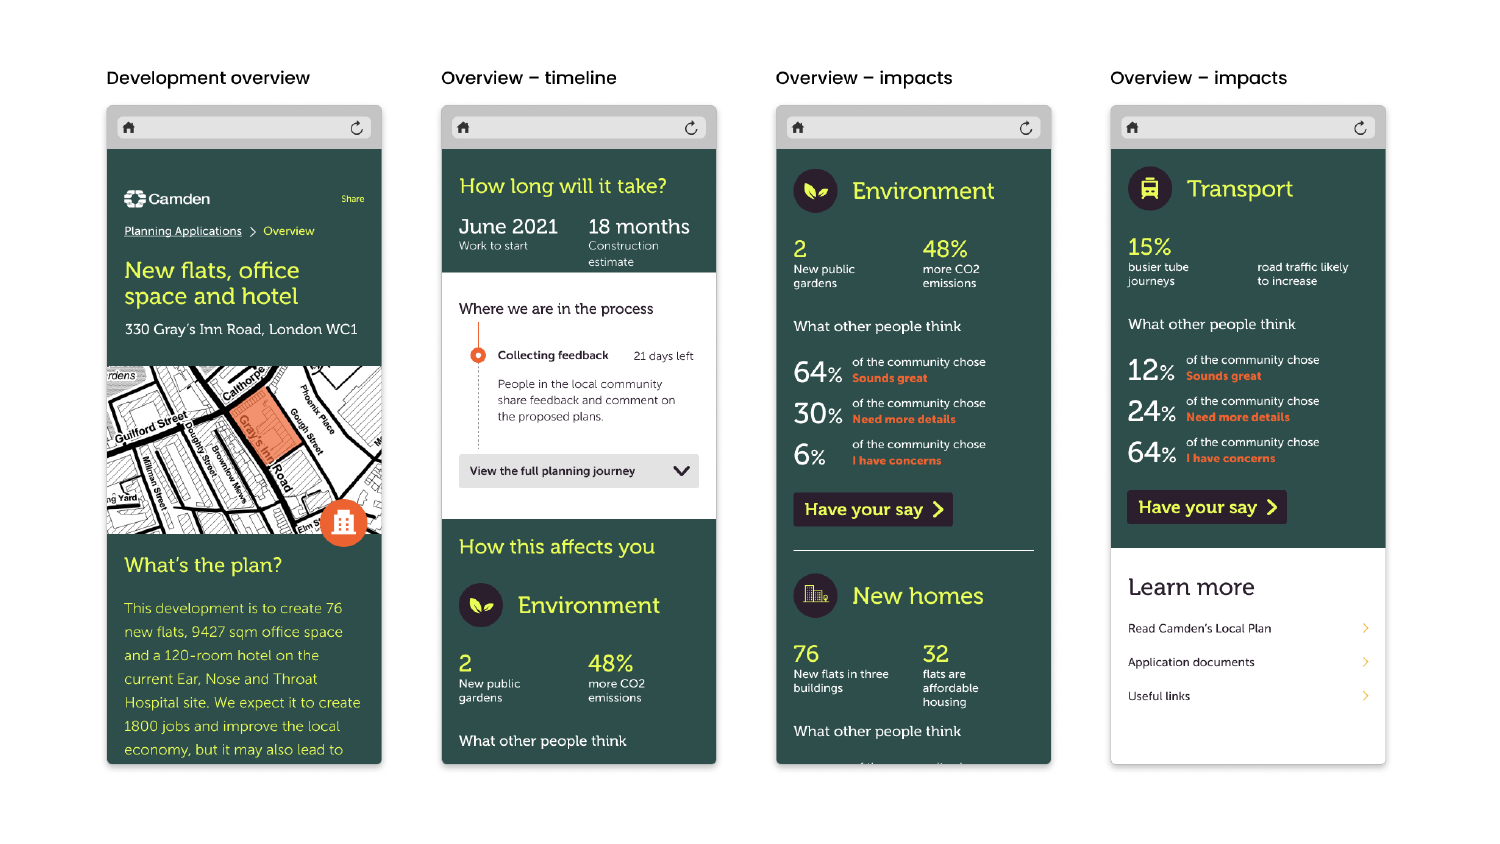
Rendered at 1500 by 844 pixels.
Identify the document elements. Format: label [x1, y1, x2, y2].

picture [40, 24, 1452, 819]
